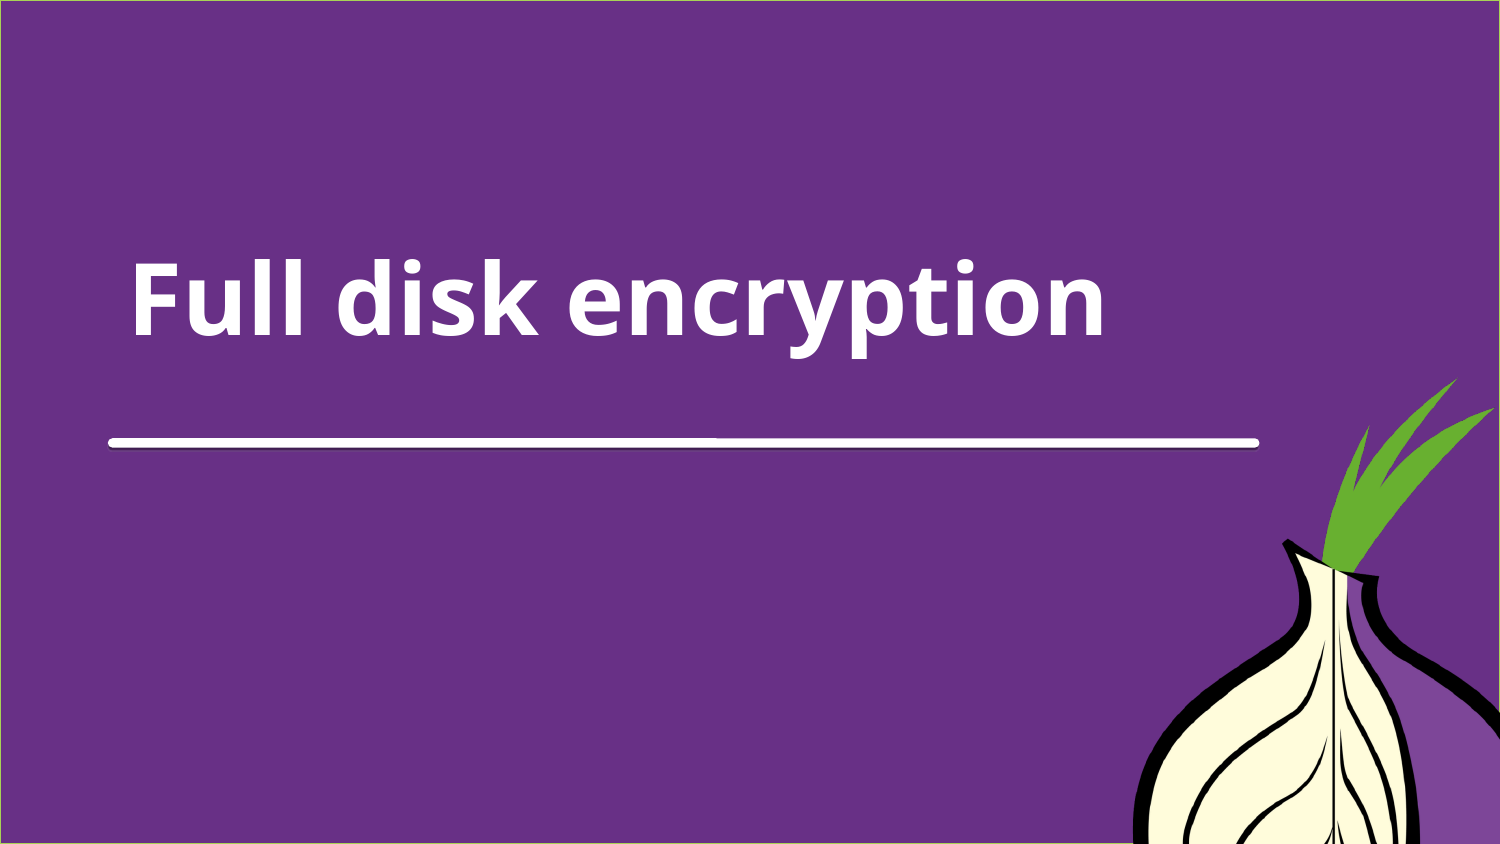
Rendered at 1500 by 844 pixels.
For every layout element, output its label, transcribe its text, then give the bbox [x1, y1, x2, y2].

text_box Full disk encryption [112, 148, 1388, 443]
picture [1122, 377, 1500, 844]
